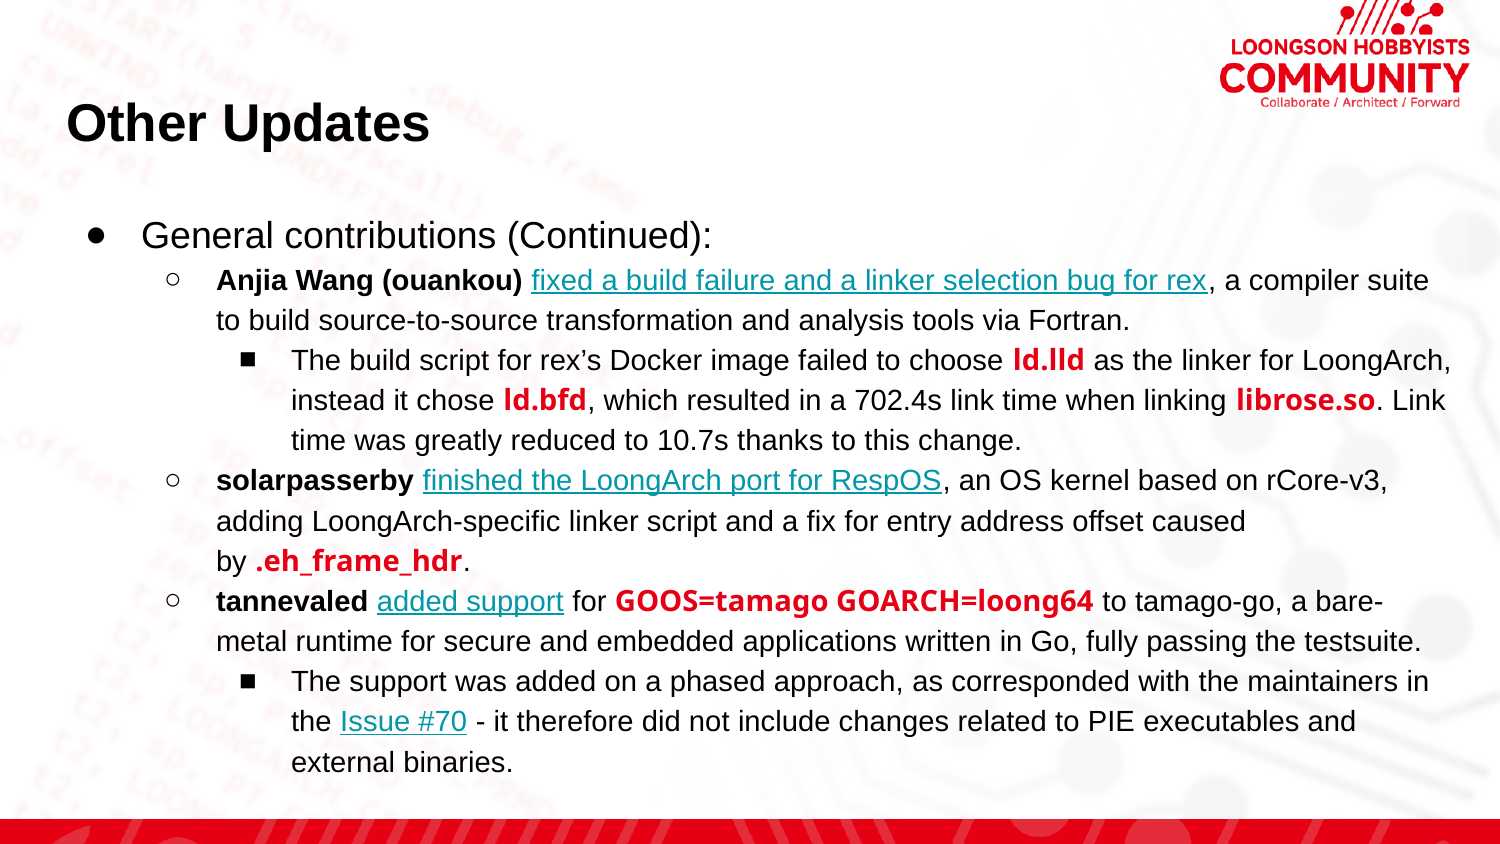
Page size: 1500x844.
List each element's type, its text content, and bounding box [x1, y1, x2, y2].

list General contributions (Continued): Anjia Wang (ouankou) fixed a build failure and a linker selection bug for rex, a compiler suite to build source-to-source transformation and analysis tools via Fortran. The build script for rex’s Docker image failed to choose ld.lld as the linker for LoongArch, instead it chose ld.bfd, which resulted in a 702.4s link time when linking librose.so. Link time was greatly reduced to 10.7s thanks to this change. solarpasserby finished the LoongArch port for RespOS, an OS kernel based on rCore-v3, adding LoongArch-specific linker script and a fix for entry address offset caused by .eh_frame_hdr. tannevaled added support for GOOS=tamago GOARCH=loong64 to tamago-go, a bare-metal runtime for secure and embedded applications written in Go, fully passing the testsuite. The support was added on a phased approach, as corresponded with the maintainers in the Issue #70 - it therefore did not include changes related to PIE executables and external binaries. [51, 189, 1469, 817]
title Other Updates [51, 72, 1449, 167]
picture [0, 0, 1500, 844]
